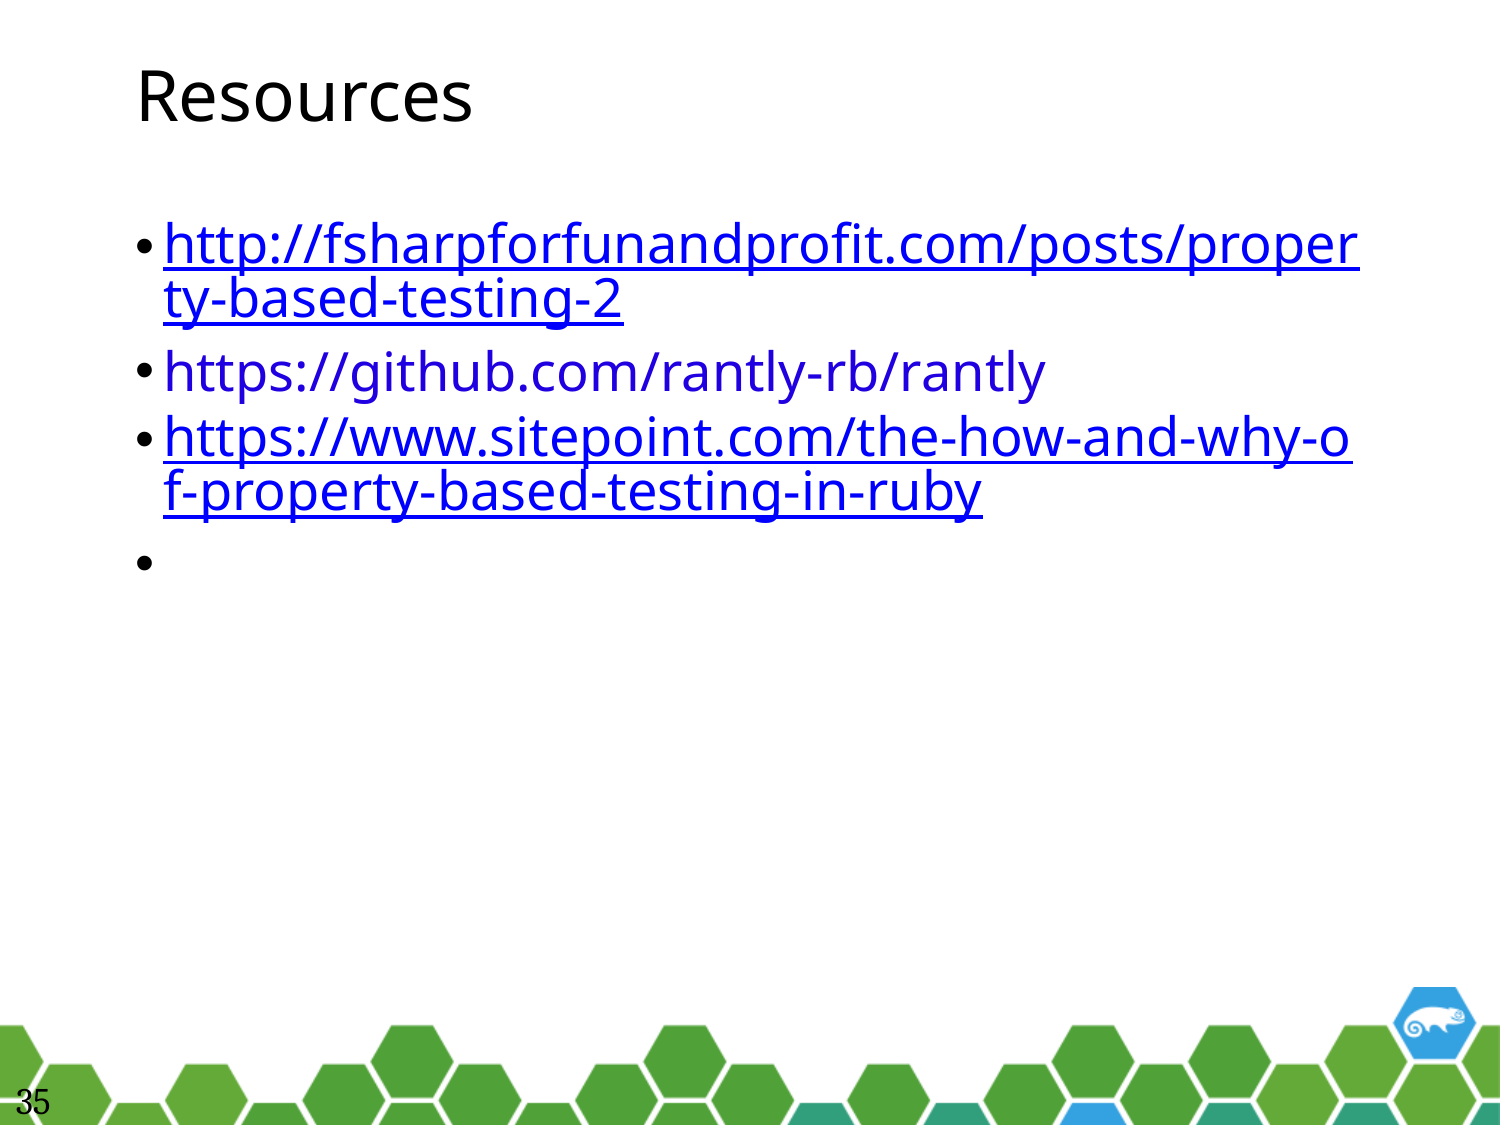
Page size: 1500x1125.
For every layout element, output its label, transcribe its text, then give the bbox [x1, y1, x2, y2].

text_box http://fsharpforfunandprofit.com/posts/property-based-testing-2 https://github.com/rantly-rb/rantly https://www.sitepoint.com/the-how-and-why-of-property-based-testing-in-ruby [134, 208, 1371, 862]
text_box Resources [134, 12, 1371, 175]
picture [0, 987, 1500, 1125]
